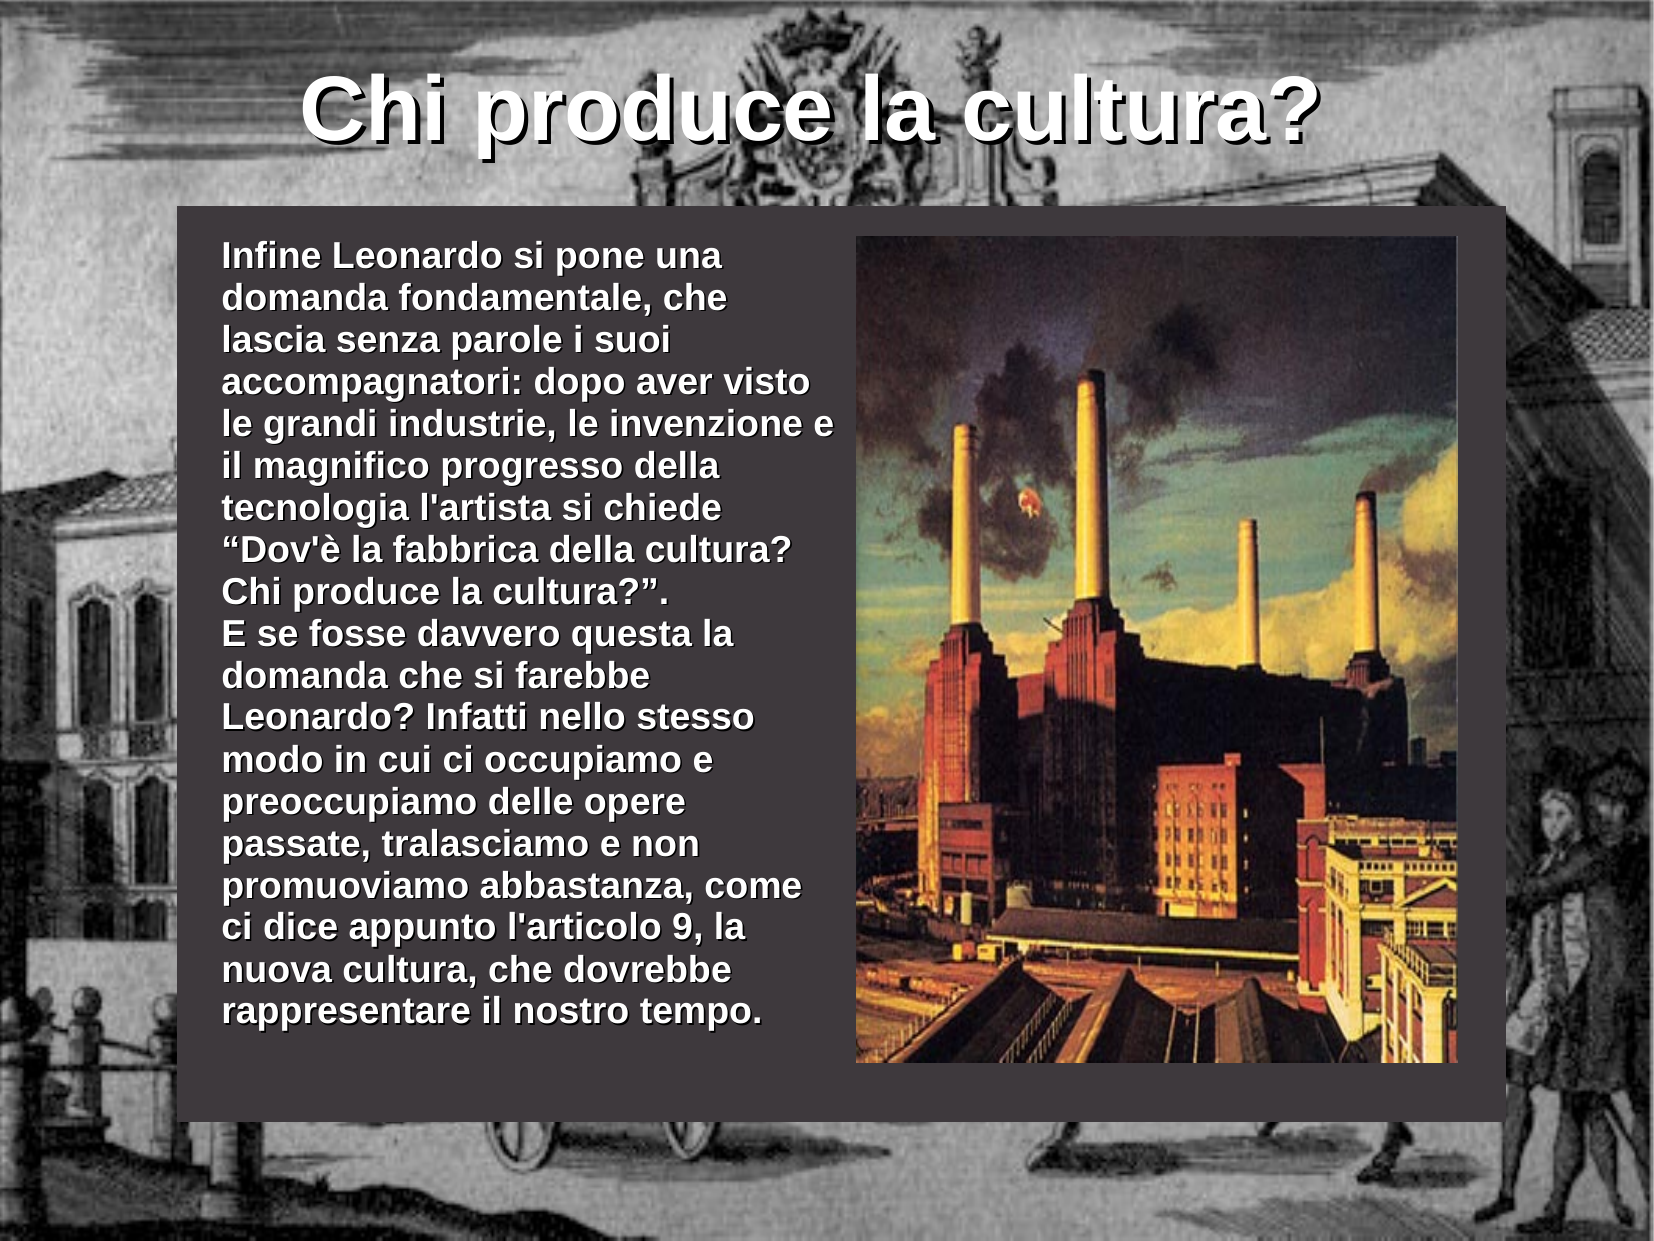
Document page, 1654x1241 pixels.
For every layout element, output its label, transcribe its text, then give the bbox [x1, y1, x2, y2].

picture [177, 206, 1506, 1123]
title Chi produce la cultura? [59, 0, 1565, 208]
text_box Infine Leonardo si pone una domanda fondamentale, che lascia senza parole i suoi accompagnatori: dopo aver visto le grandi industrie, le invenzione e il magnifico progresso della tecnologia l'artista si chiede “Dov'è la fabbrica della cultura? Chi produce la cultura?”. E se fosse davvero questa la domanda che si farebbe Leonardo? Infatti nello stesso modo in cui ci occupiamo e preoccupiamo delle opere passate, tralasciamo e non promuoviamo abbastanza, come ci dice appunto l'articolo 9, la nuova cultura, che dovrebbe rappresentare il nostro tempo. [206, 226, 857, 1063]
